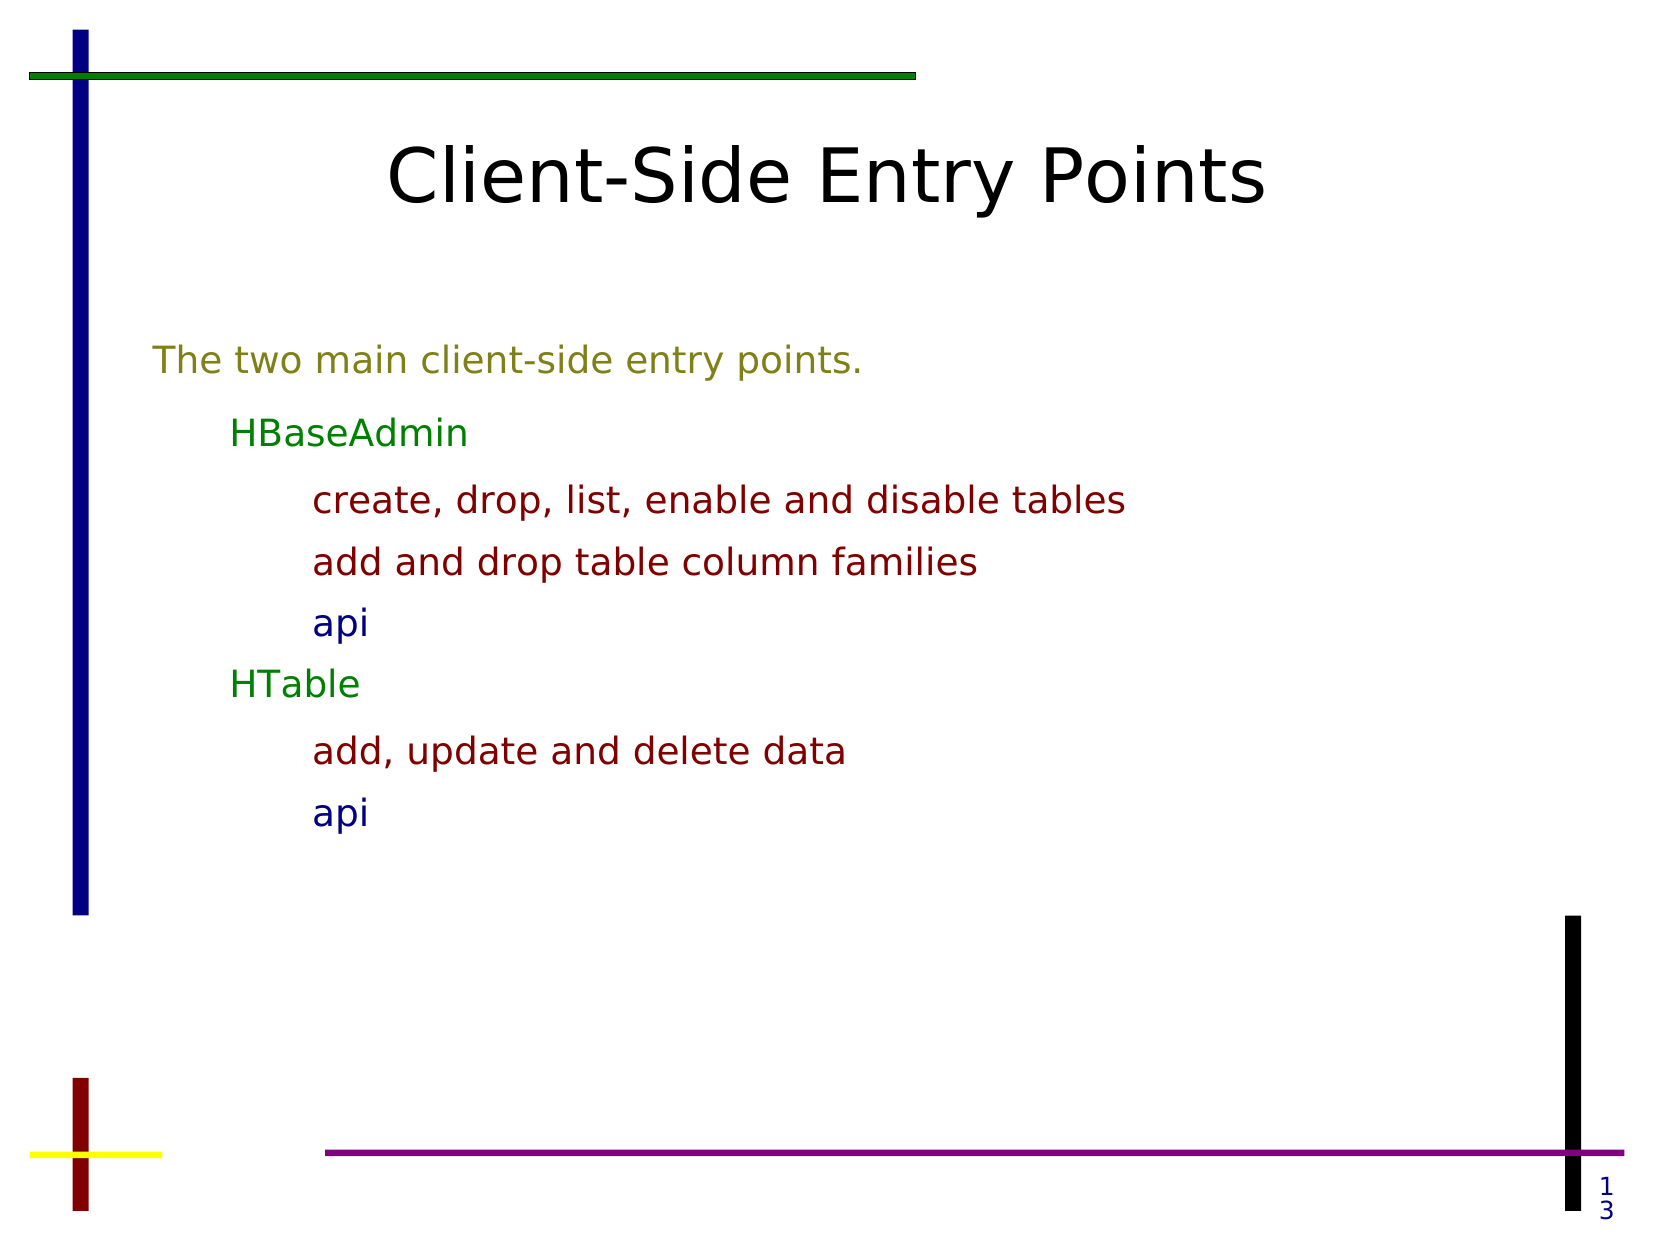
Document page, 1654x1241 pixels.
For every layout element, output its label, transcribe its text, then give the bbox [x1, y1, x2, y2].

title Client-Side Entry Points [121, 95, 1534, 258]
list The two main client-side entry points. HBaseAdmin create, drop, list, enable and disable tables add and drop table column families api HTable add, update and delete data api [134, 338, 1534, 1112]
